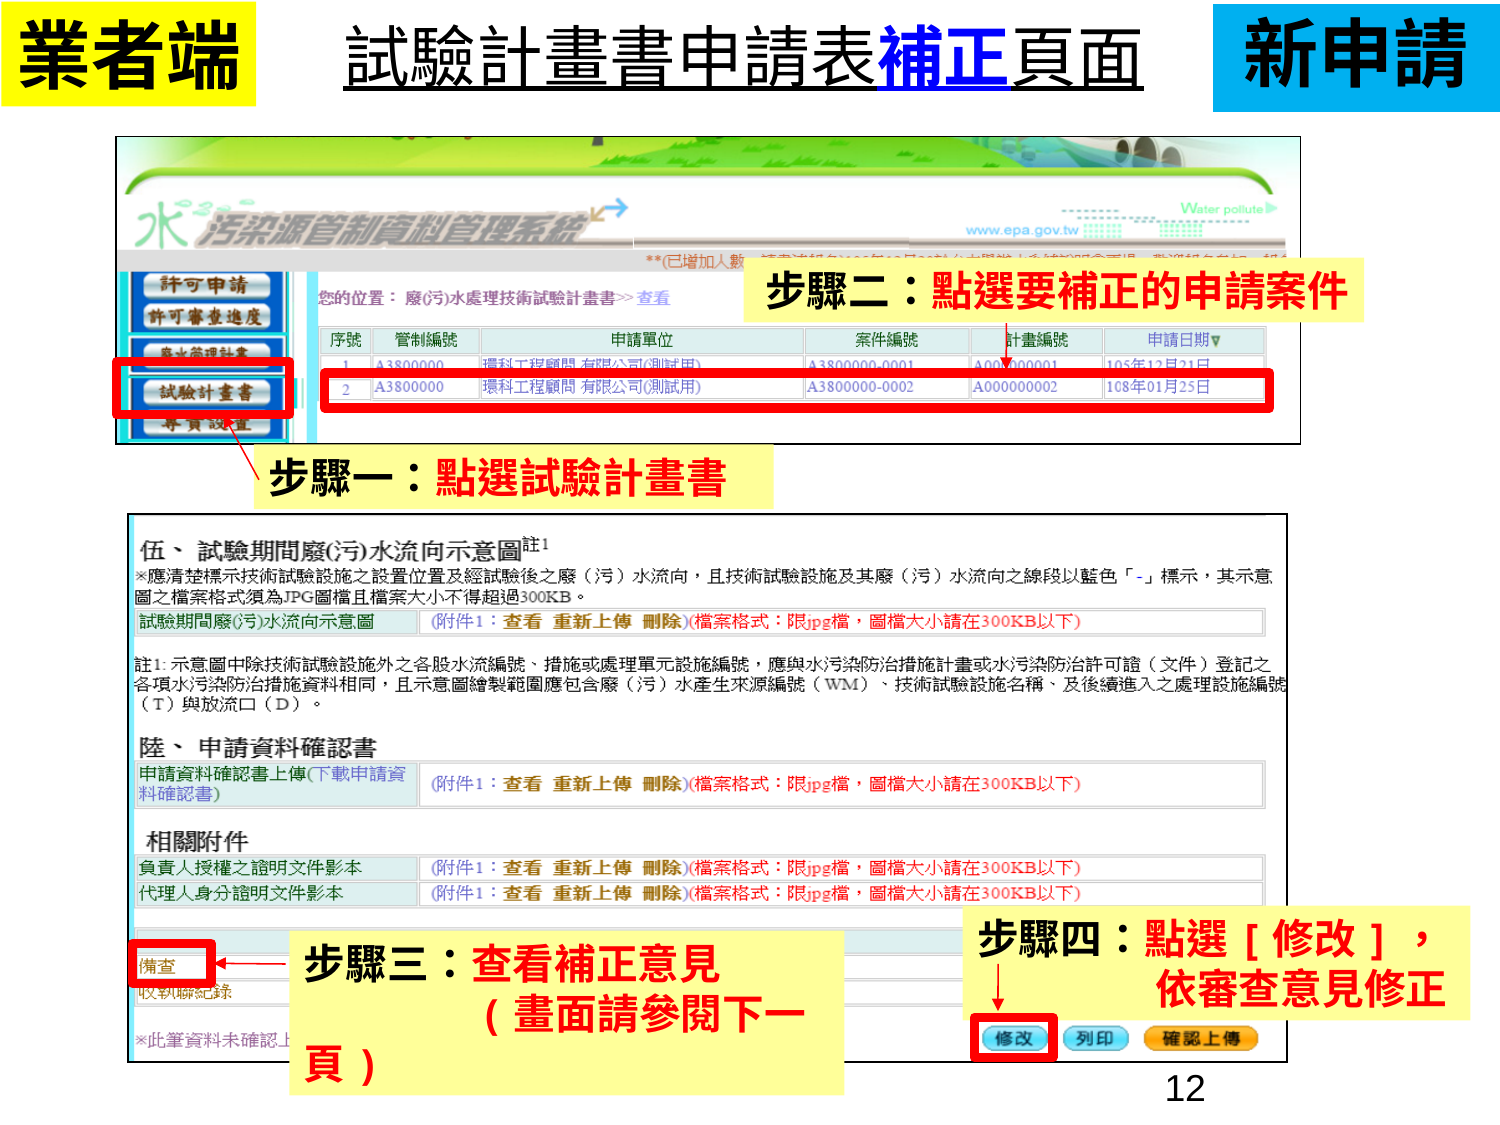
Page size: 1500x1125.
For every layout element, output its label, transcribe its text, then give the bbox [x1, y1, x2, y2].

picture [116, 419, 238, 444]
picture [128, 514, 1287, 1062]
text_box <編號> [1149, 1056, 1500, 1117]
picture [116, 137, 1300, 444]
text_box 業者端 [1, 1, 257, 107]
picture [1056, 1021, 1287, 1062]
picture [121, 366, 285, 410]
text_box 步驟三：查看補正意見 (畫面請參閱下一頁) [289, 930, 845, 1096]
text_box 步驟二：點選要補正的申請案件 [743, 257, 1365, 323]
text_box 步驟四：點選[修改]， 依審查意見修正 [962, 905, 1471, 1021]
text_box 新申請 [1210, 1, 1500, 114]
text_box 步驟一：點選試驗計畫書 [253, 444, 774, 510]
picture [329, 378, 1265, 403]
picture [979, 1022, 1048, 1053]
picture [137, 948, 206, 979]
text_box 試驗計畫書申請表補正頁面 [328, 7, 1160, 103]
